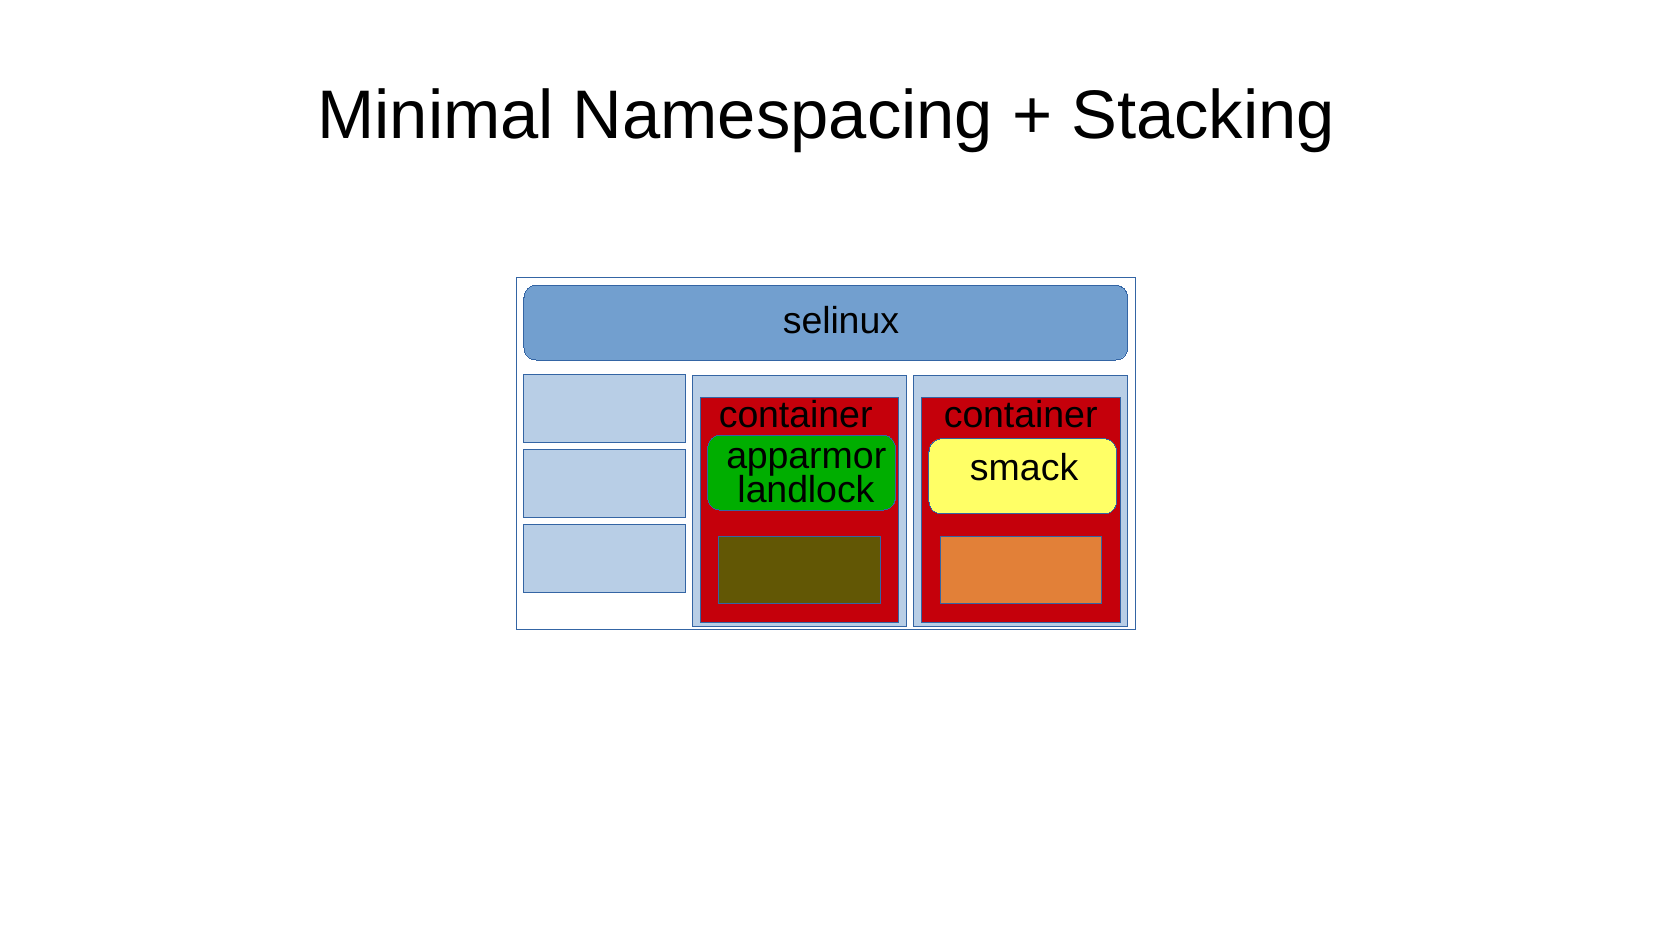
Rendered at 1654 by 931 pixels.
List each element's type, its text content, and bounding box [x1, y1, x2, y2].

text_box [913, 375, 1128, 627]
text_box smack [955, 438, 1094, 496]
text_box [523, 374, 686, 443]
text_box landlock [722, 461, 890, 518]
text_box selinux [768, 292, 915, 349]
text_box container [704, 386, 888, 443]
title Minimal Namespacing + Stacking [82, 37, 1571, 193]
text_box [523, 449, 686, 518]
text_box [692, 375, 907, 627]
text_box [523, 524, 686, 593]
text_box container [929, 386, 1113, 443]
text_box [523, 285, 1128, 361]
text_box apparmor [711, 427, 902, 484]
